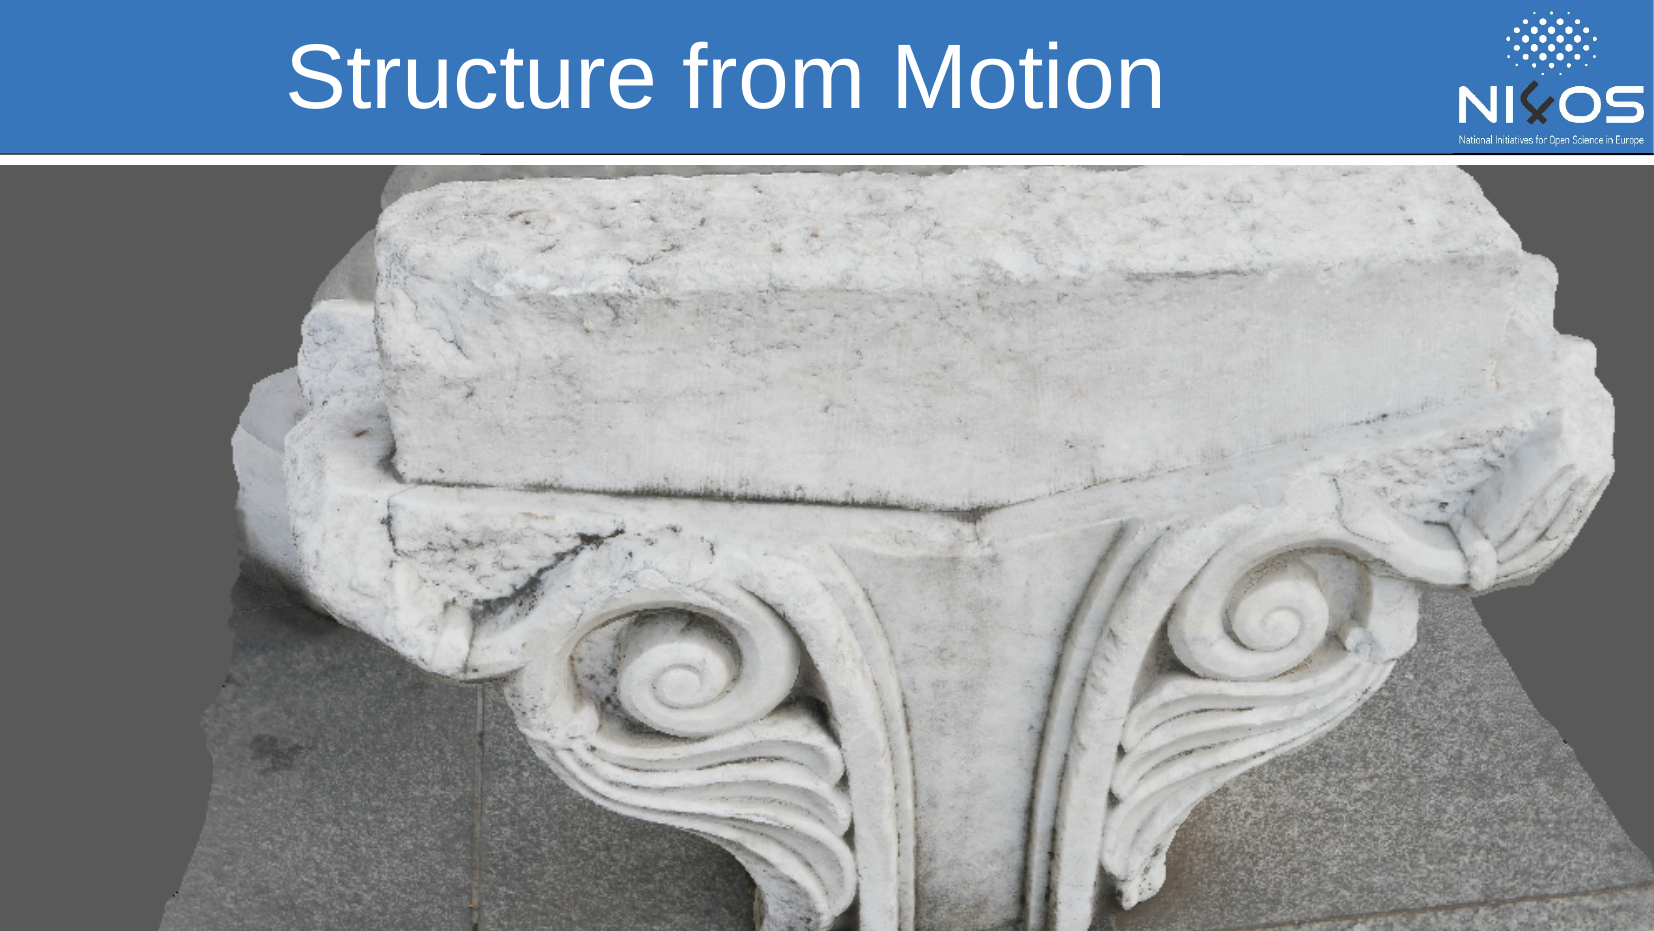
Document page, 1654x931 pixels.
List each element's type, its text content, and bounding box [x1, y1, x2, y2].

picture [0, 165, 1654, 931]
title Structure from Motion [0, 0, 1453, 154]
picture [1453, 0, 1654, 153]
